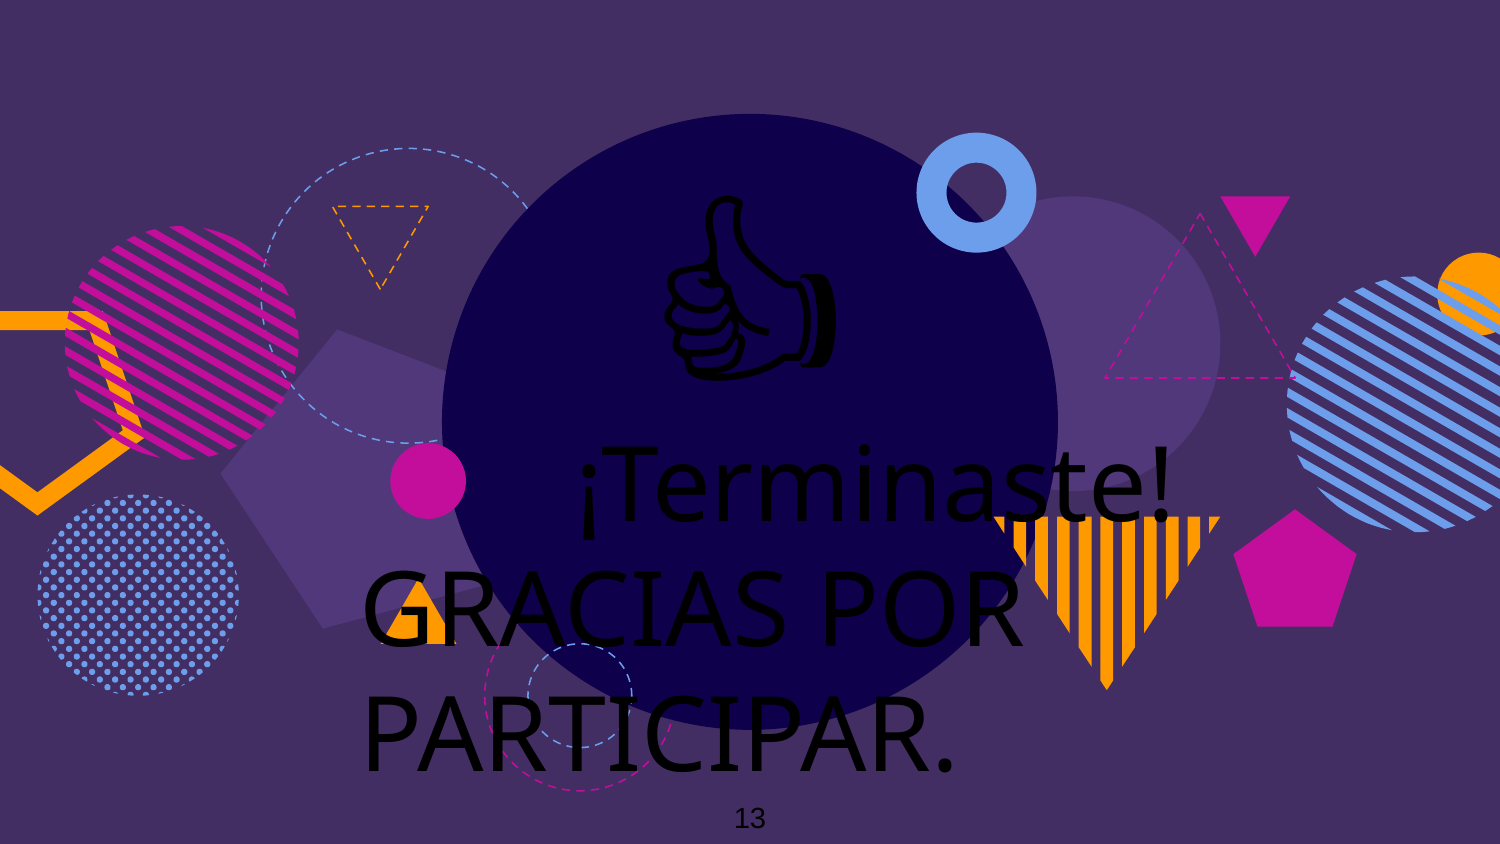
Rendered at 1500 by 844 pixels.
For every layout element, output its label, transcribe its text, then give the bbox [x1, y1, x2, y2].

text_box 👍 [631, 190, 869, 403]
title ¡Terminaste! GRACIAS POR PARTICIPAR. [269, 441, 1231, 767]
slide_number <número> [705, 783, 795, 844]
